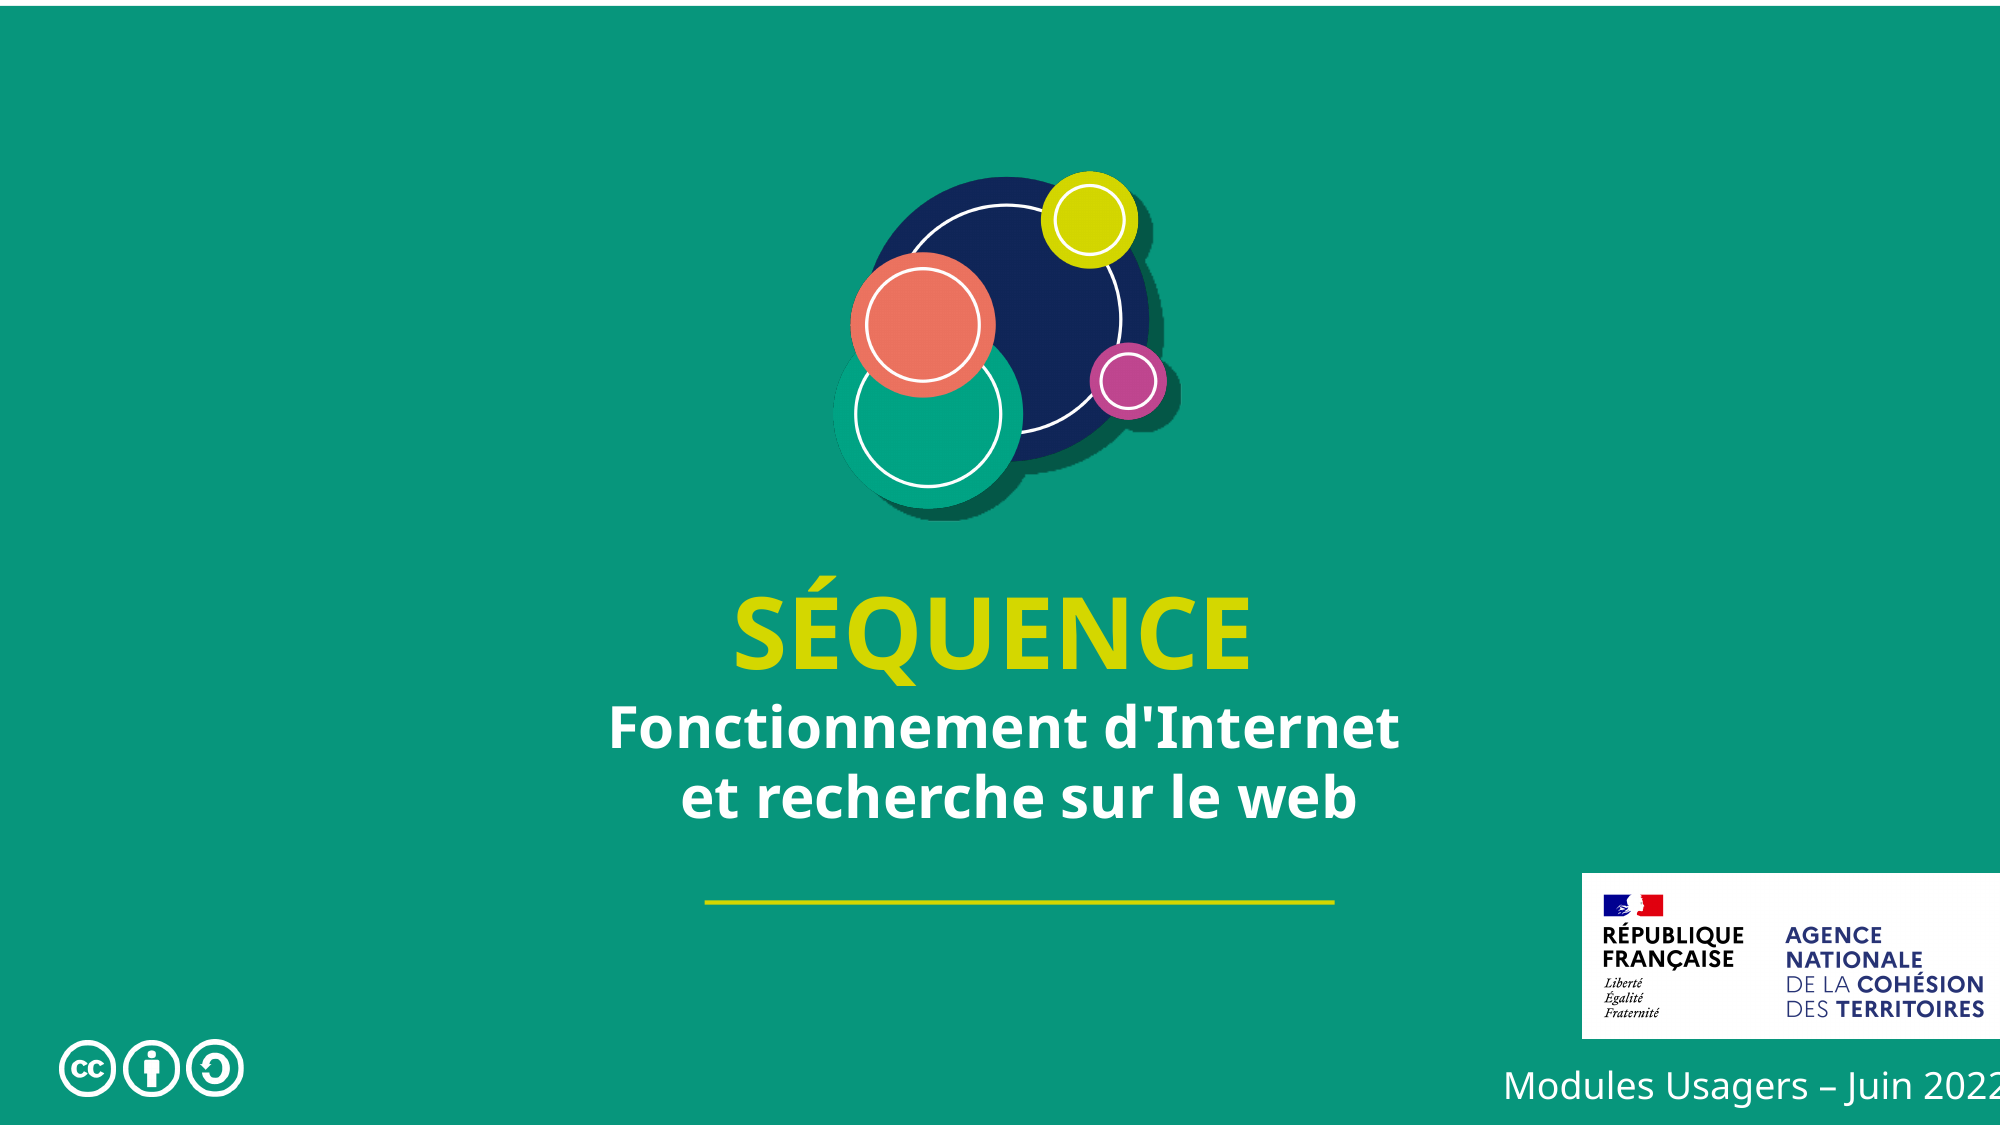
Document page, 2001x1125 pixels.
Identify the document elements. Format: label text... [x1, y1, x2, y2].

picture [123, 1040, 180, 1097]
picture [1582, 873, 2000, 1039]
picture [186, 1039, 244, 1097]
picture [59, 1040, 116, 1097]
picture [833, 171, 1167, 509]
text_box Modules Usagers – Juin 2022 [1488, 1051, 2000, 1125]
text_box SÉQUENCE Fonctionnement d'Internet et recherche sur le web [296, 562, 1742, 838]
